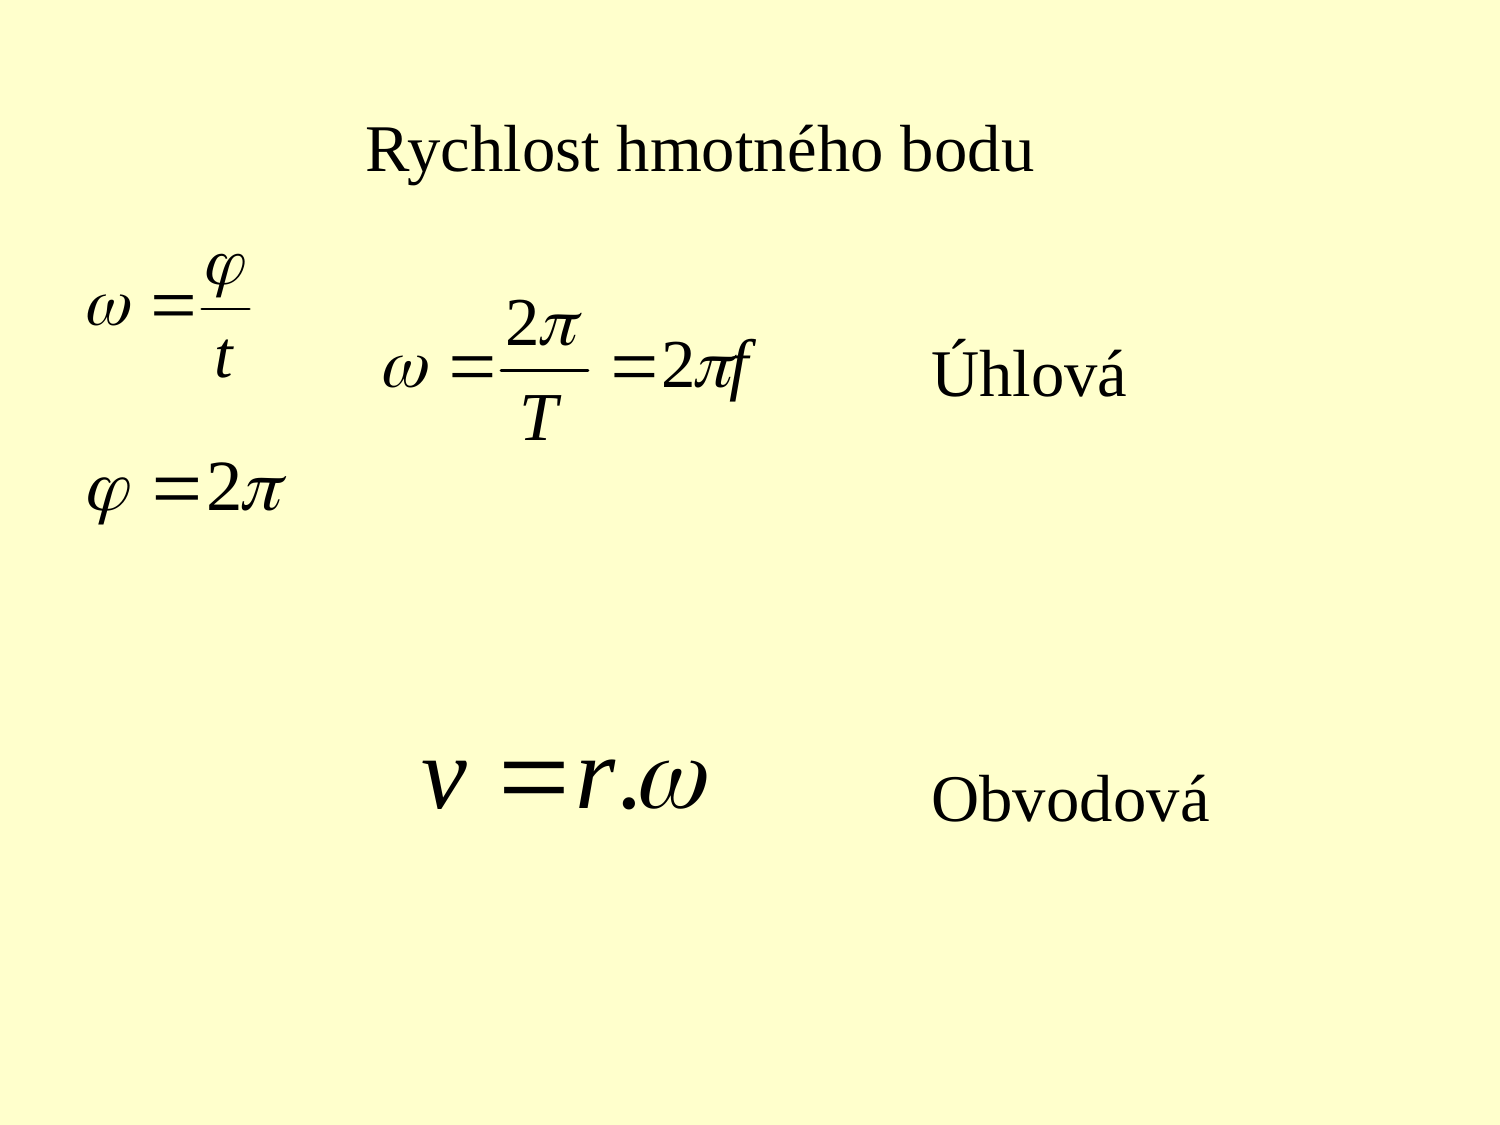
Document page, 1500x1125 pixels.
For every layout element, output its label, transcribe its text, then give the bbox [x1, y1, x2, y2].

chart [371, 278, 774, 457]
chart [76, 219, 266, 393]
chart [76, 444, 302, 541]
text_box Rychlost hmotného bodu [350, 90, 1051, 193]
text_box Úhlová [916, 314, 1144, 417]
chart [407, 739, 726, 835]
text_box Obvodová [916, 739, 1226, 843]
